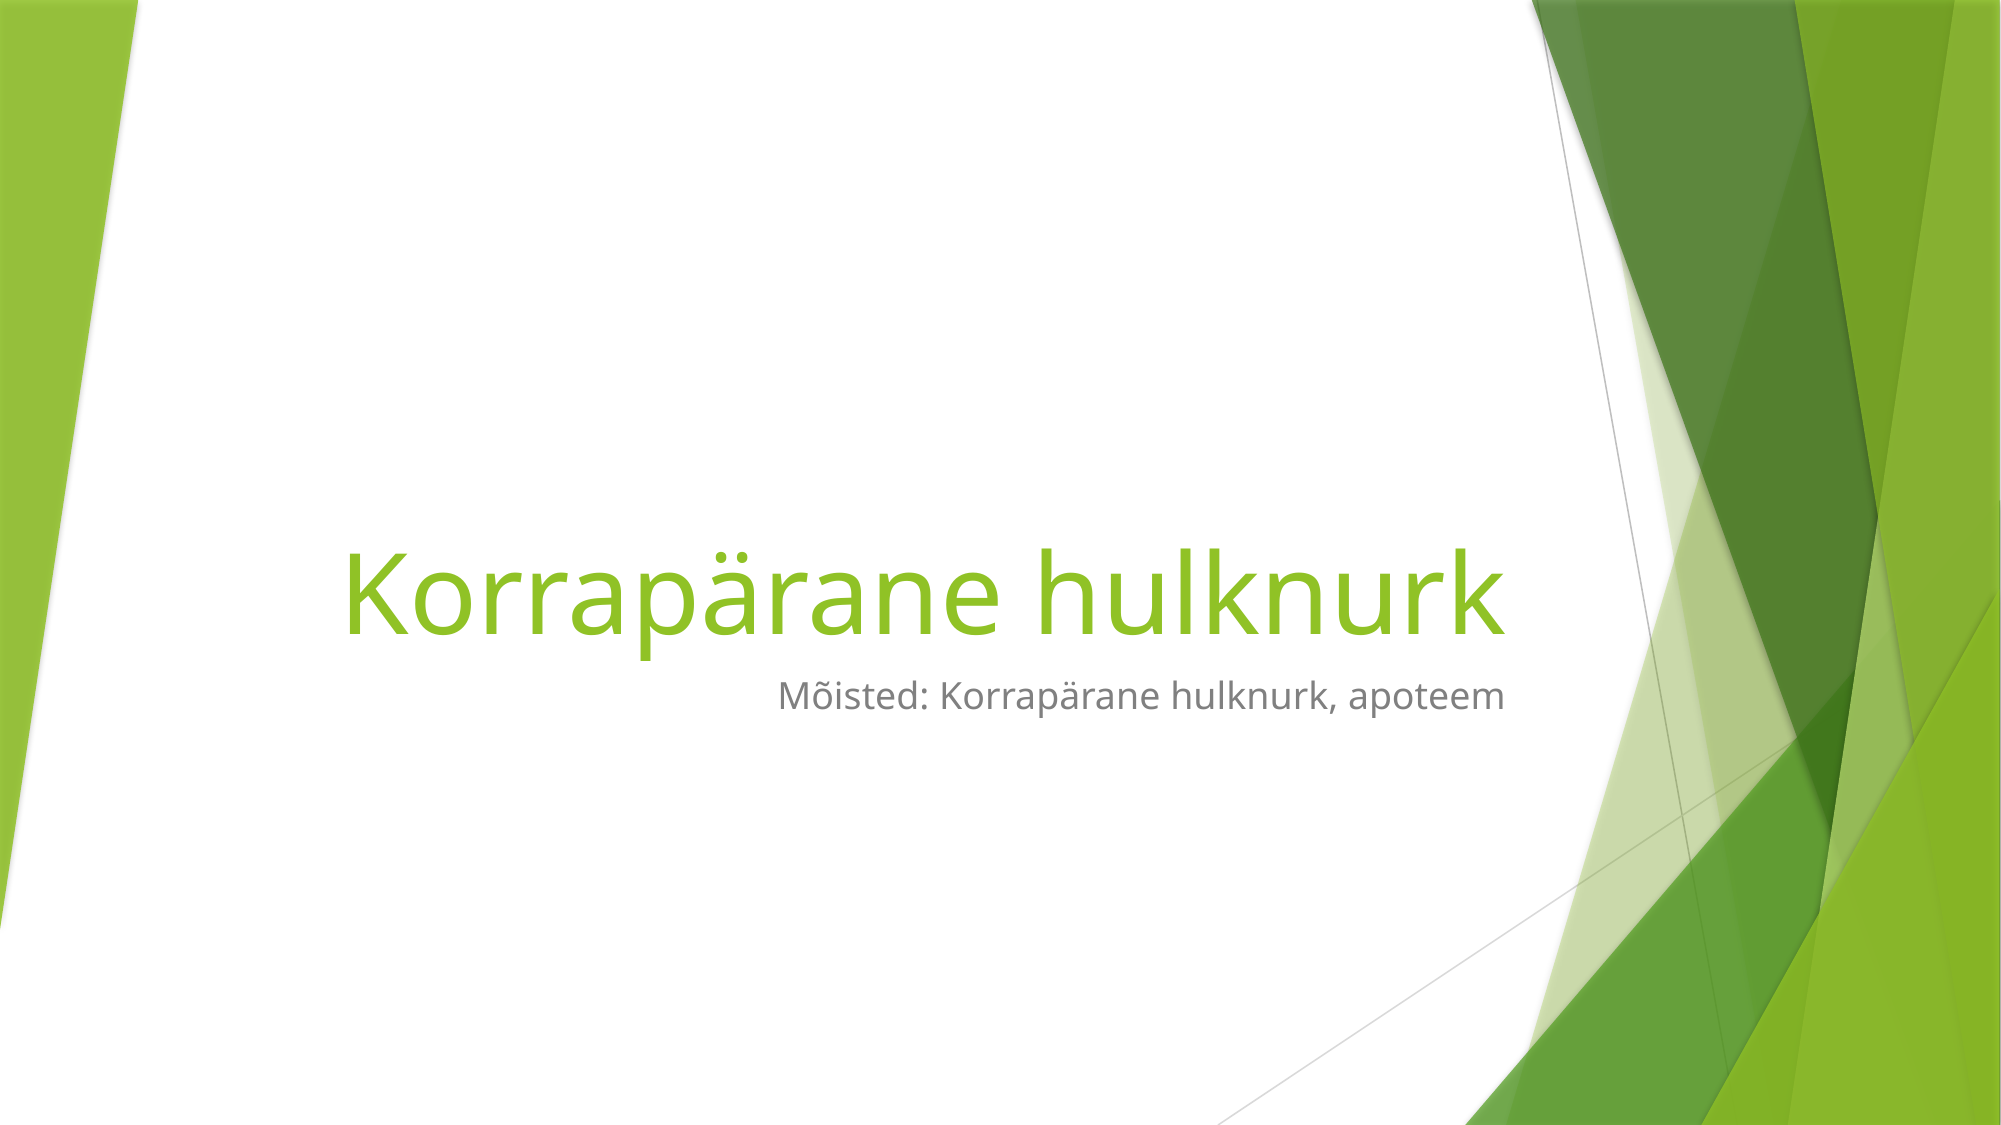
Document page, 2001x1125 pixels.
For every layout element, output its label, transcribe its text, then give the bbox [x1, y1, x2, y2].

title Korrapärane hulknurk [247, 394, 1522, 664]
subtitle Mõisted: Korrapärane hulknurk, apoteem [247, 664, 1522, 845]
